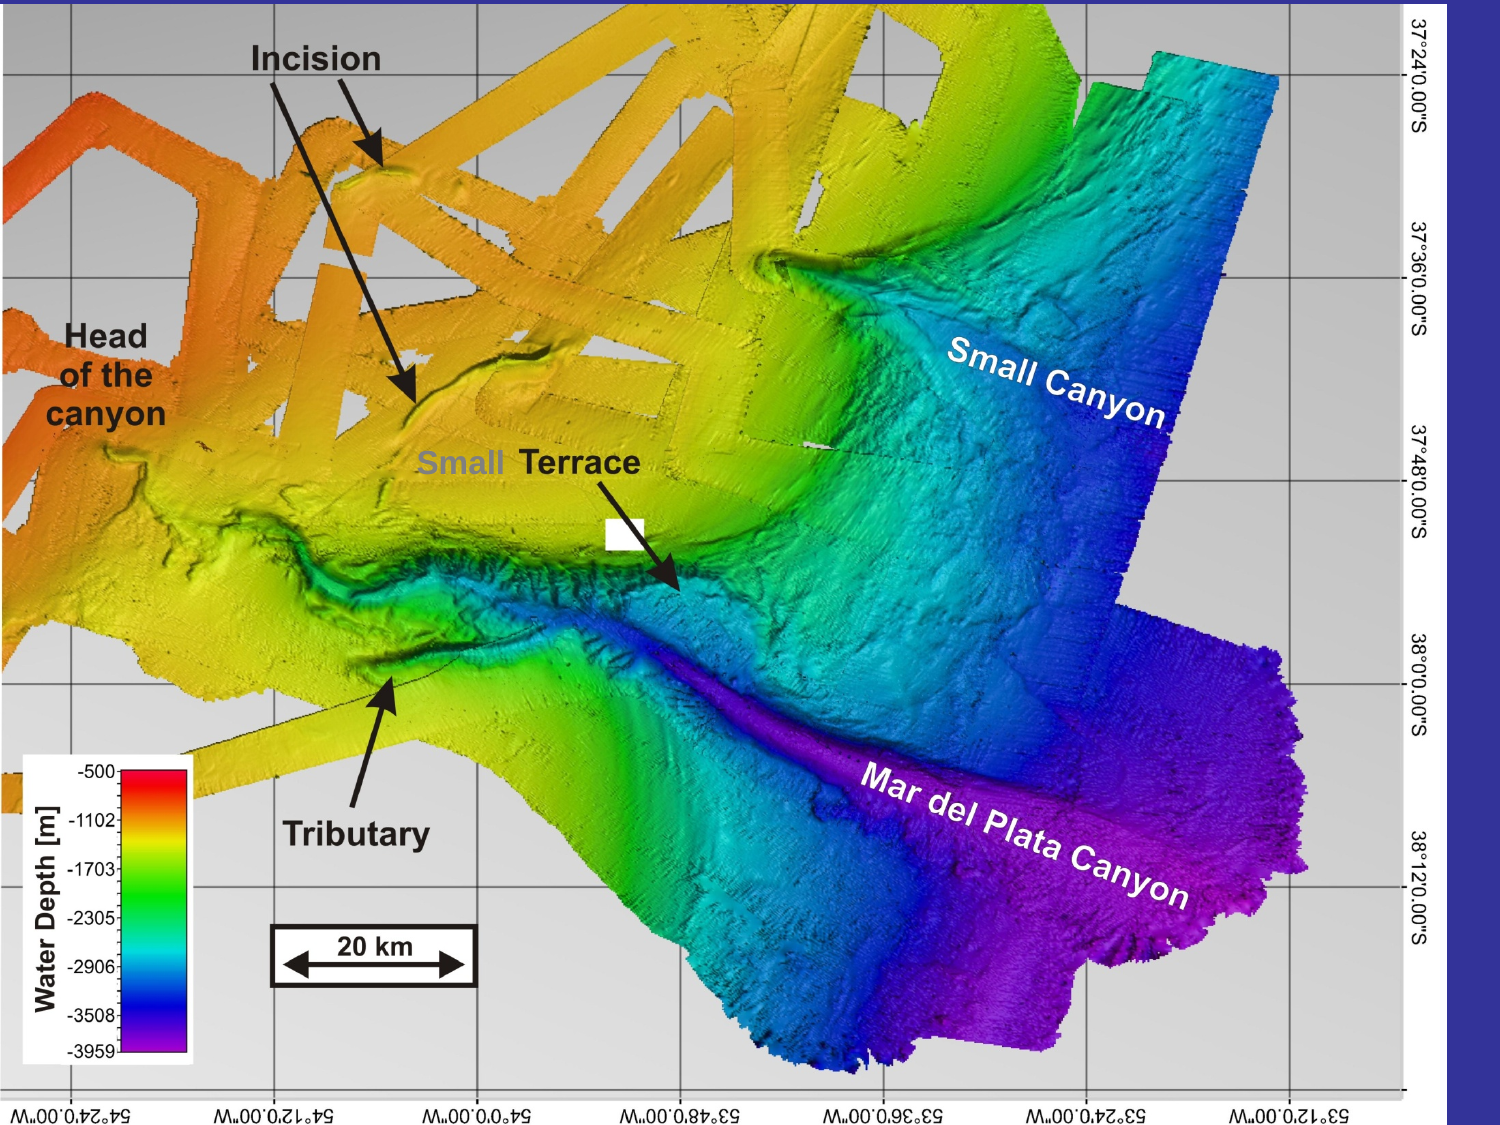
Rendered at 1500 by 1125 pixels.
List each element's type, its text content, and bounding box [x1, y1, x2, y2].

picture [0, 4, 1447, 1125]
text_box Small [401, 394, 521, 490]
